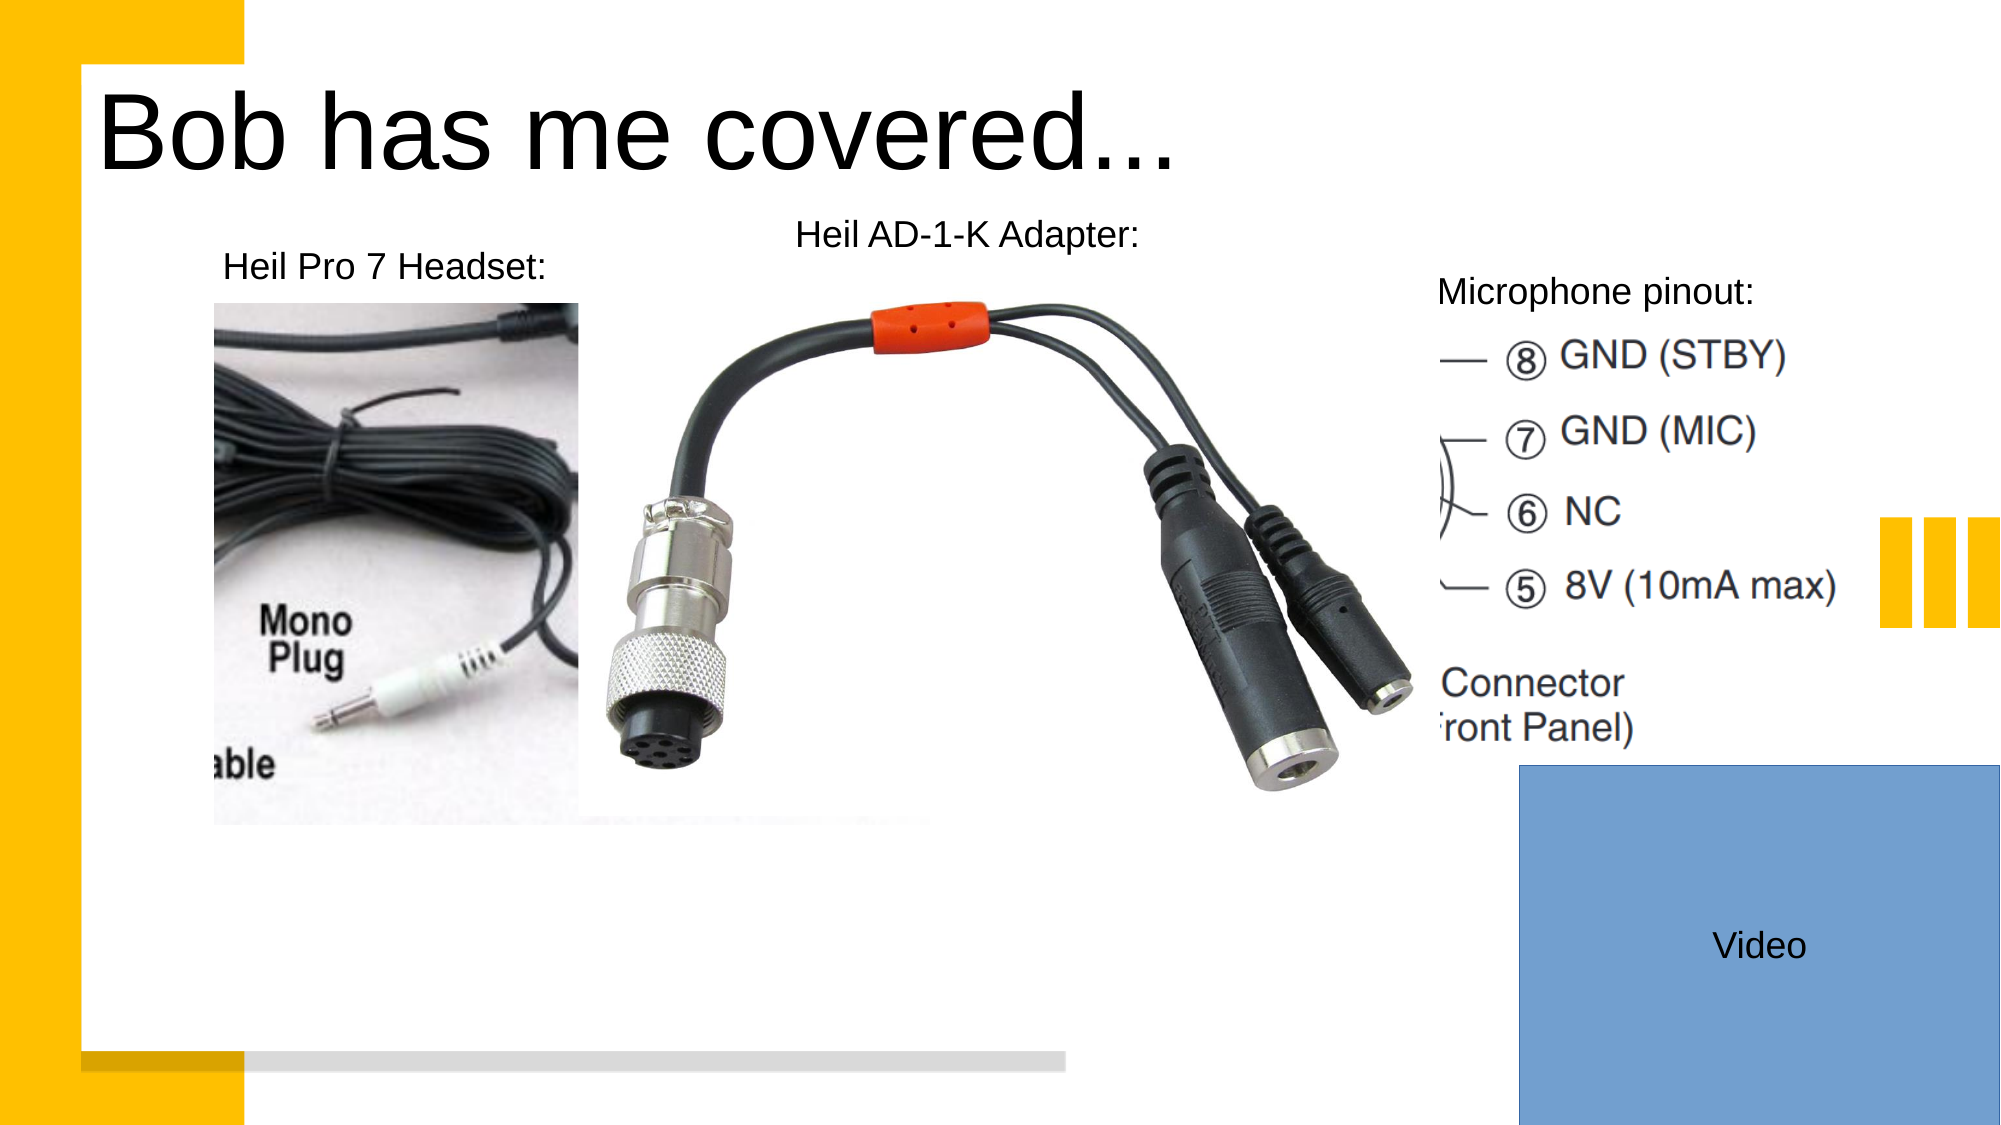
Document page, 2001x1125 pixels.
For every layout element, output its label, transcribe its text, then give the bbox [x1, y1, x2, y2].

picture [214, 275, 1851, 826]
text_box [0, 0, 2000, 1125]
text_box Video [1519, 765, 2000, 1125]
text_box Heil Pro 7 Headset: [207, 238, 563, 296]
text_box Heil AD-1-K Adapter: [780, 206, 1156, 263]
text_box Bob has me covered... [81, 64, 1921, 201]
text_box Kenwood TS-890S Microphone pinout: [1098, 262, 1771, 319]
